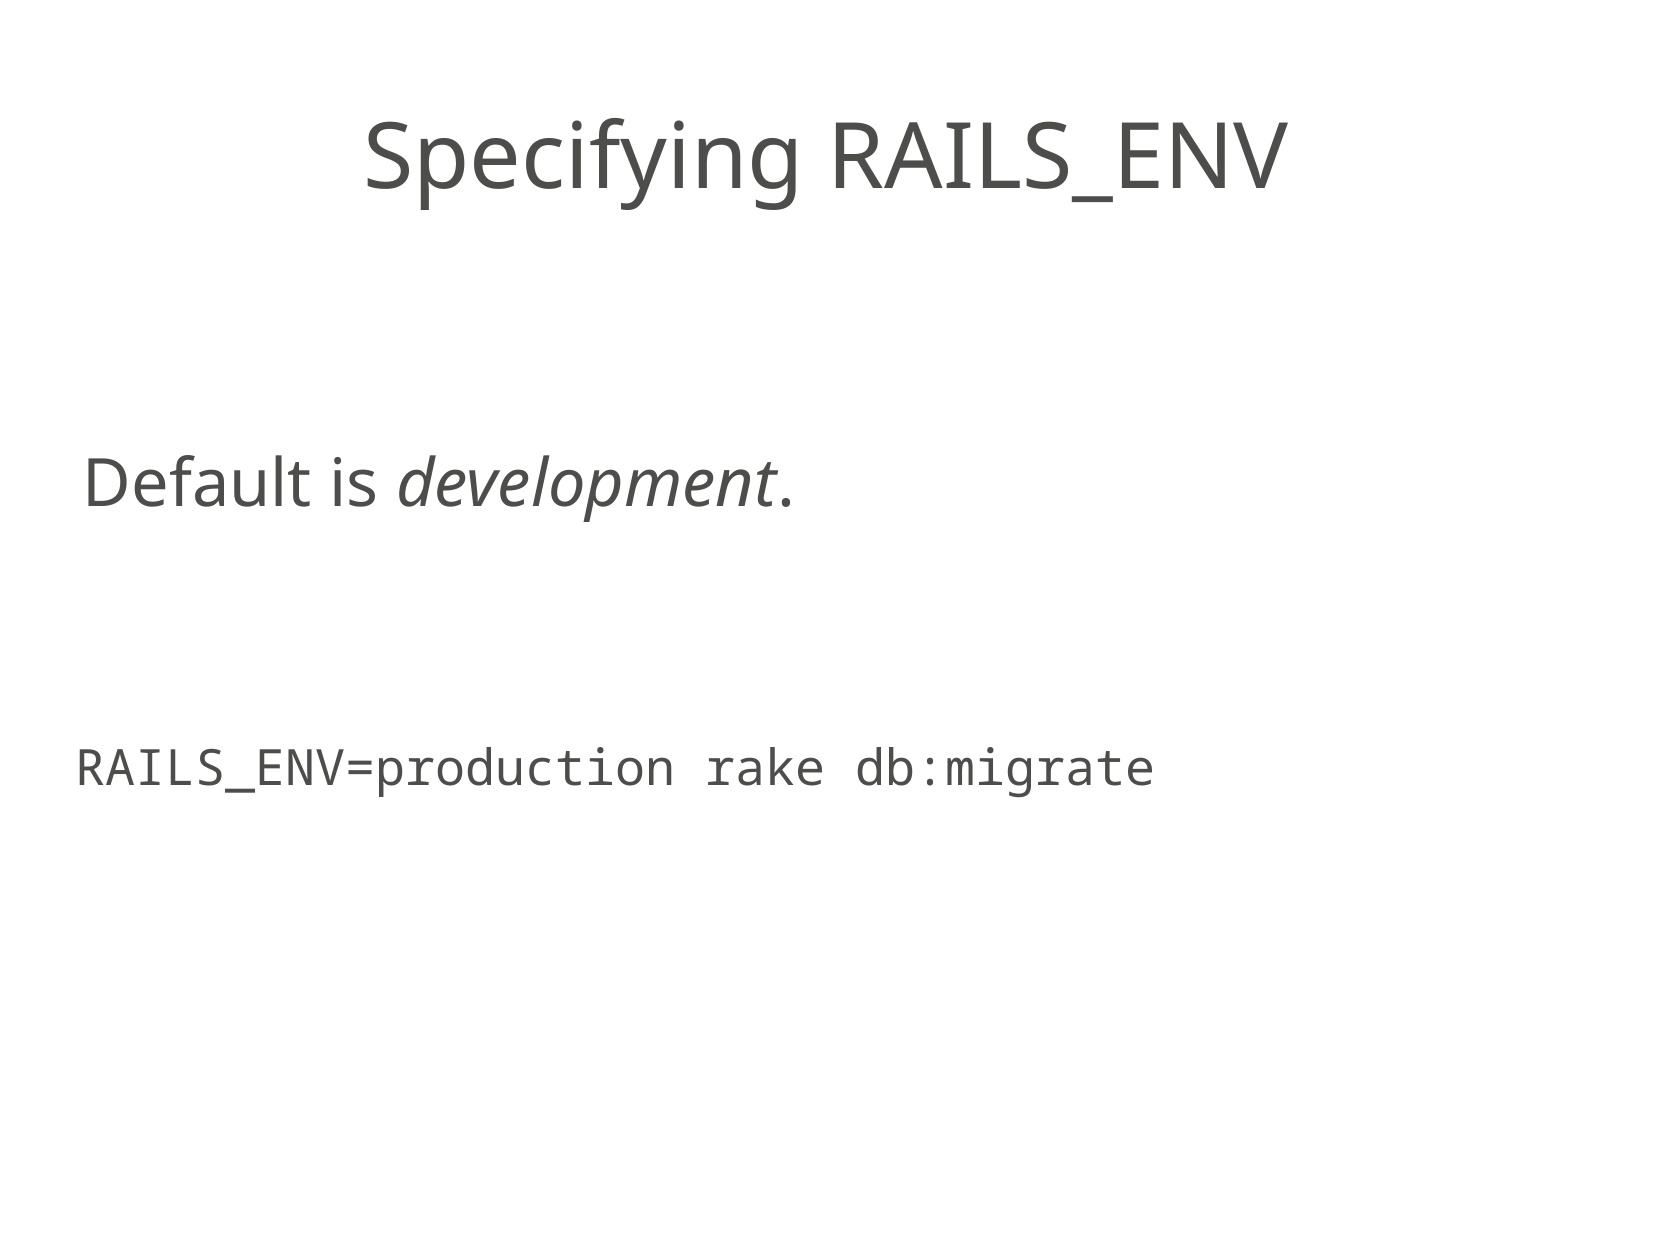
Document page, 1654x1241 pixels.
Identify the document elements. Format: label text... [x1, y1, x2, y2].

title Specifying RAILS_ENV [82, 49, 1571, 257]
list Default is development. [82, 435, 1538, 556]
text_box RAILS_ENV=production rake db:migrate [75, 732, 1471, 886]
